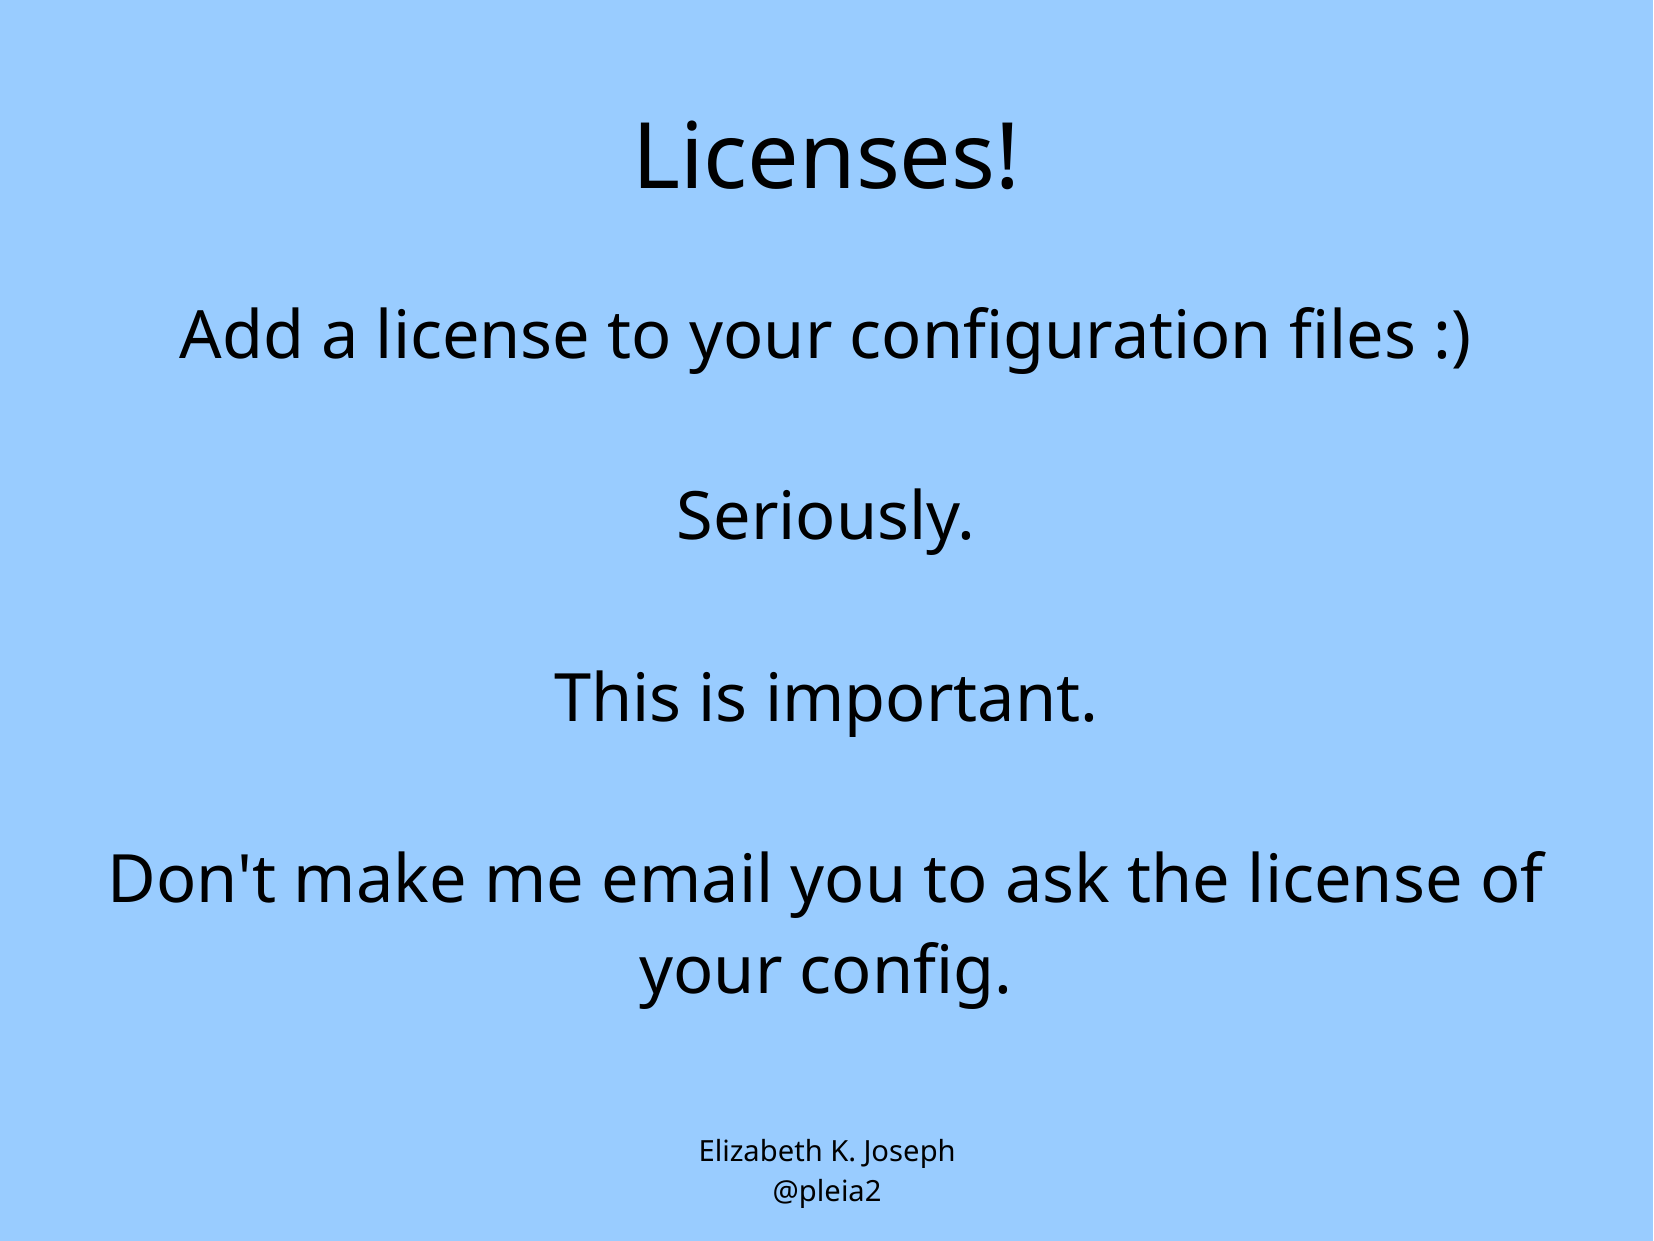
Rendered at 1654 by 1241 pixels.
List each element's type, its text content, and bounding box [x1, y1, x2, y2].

title Licenses! [82, 49, 1571, 257]
subtitle Add a license to your configuration files :) Seriously. This is important. Don't make me email you to ask the license of your config. [82, 290, 1571, 1010]
